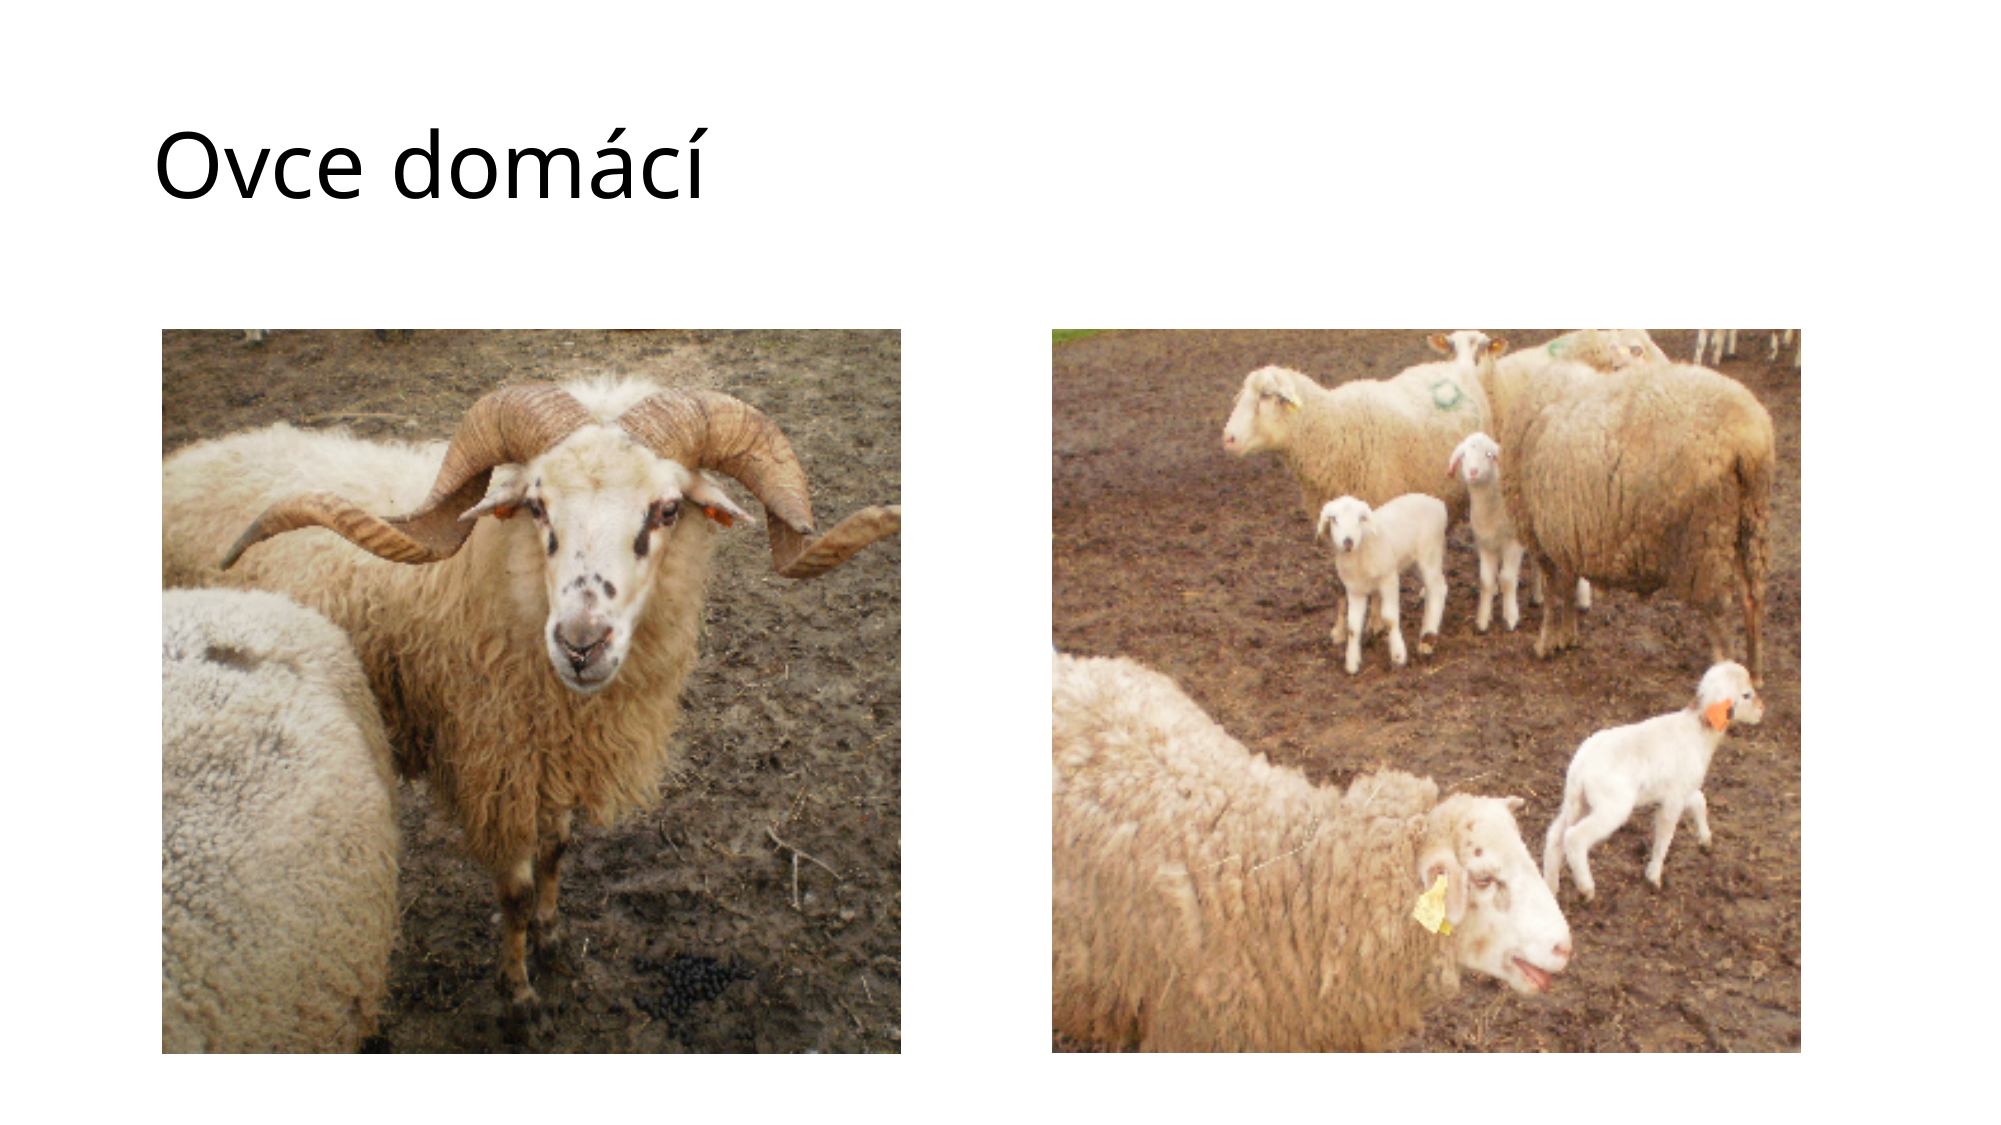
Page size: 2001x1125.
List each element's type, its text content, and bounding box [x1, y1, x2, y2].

title Ovce domácí [137, 59, 1863, 278]
text_box [162, 329, 901, 1054]
picture [1052, 329, 1801, 1053]
